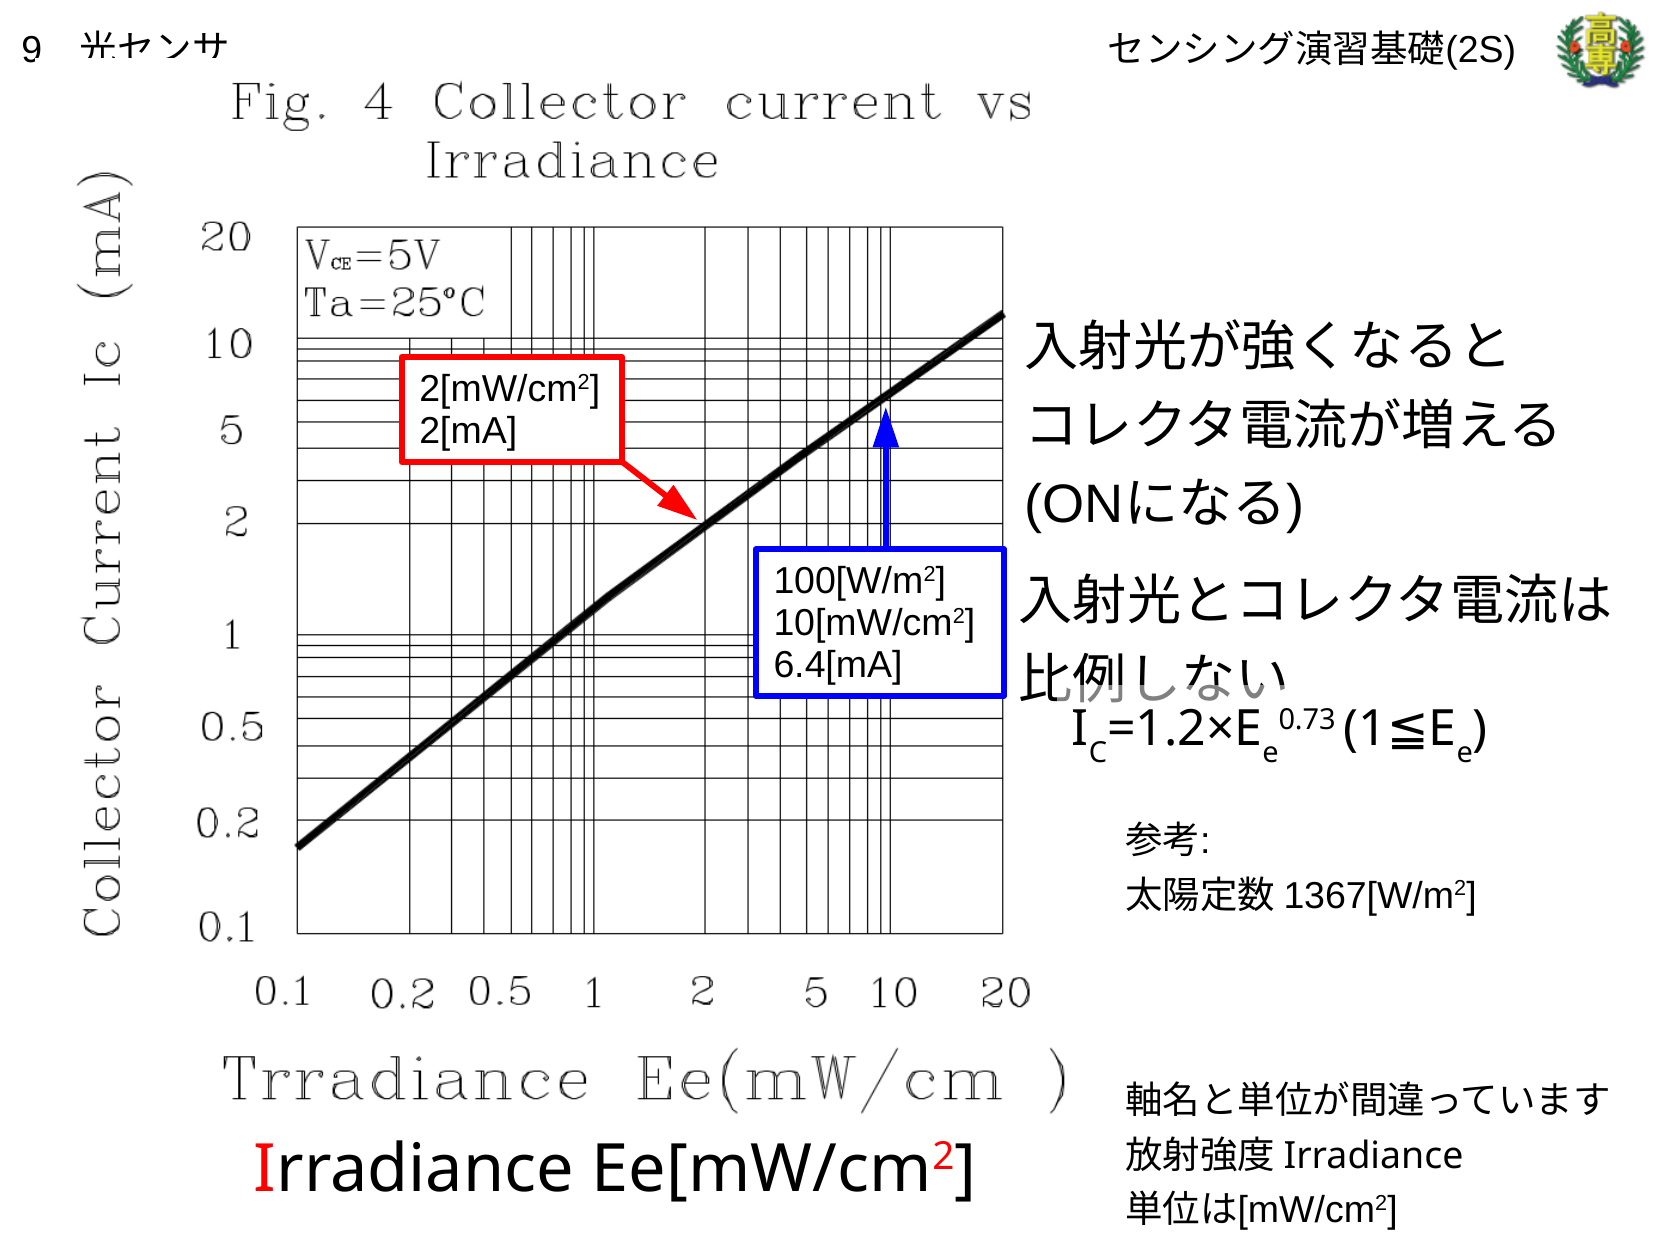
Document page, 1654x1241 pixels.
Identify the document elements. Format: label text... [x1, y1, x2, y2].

text_box 100[W/m2] 10[mW/cm2] 6.4[mA] [755, 549, 1004, 696]
text_box IC=1.2×Ee0.73 (1≦Ee) [1057, 685, 1565, 772]
text_box 9 光センサ [6, 11, 923, 75]
text_box 入射光が強くなると コレクタ電流が増える (ONになる) [1009, 295, 1601, 518]
picture [35, 58, 1111, 1134]
text_box センシング演習基礎(2S) [1077, 11, 1531, 75]
text_box 参考: 太陽定数 1367[W/m2] [1110, 803, 1502, 914]
text_box 入射光とコレクタ電流は比例しない [1003, 549, 1642, 703]
text_box Irradiance Ee[mW/cm2] [239, 1112, 1063, 1209]
picture [1553, 2, 1650, 99]
text_box 軸名と単位が間違っています 放射強度 Irradiance 単位は[mW/cm2] [1110, 1062, 1628, 1222]
text_box 2[mW/cm2] 2[mA] [401, 357, 623, 462]
